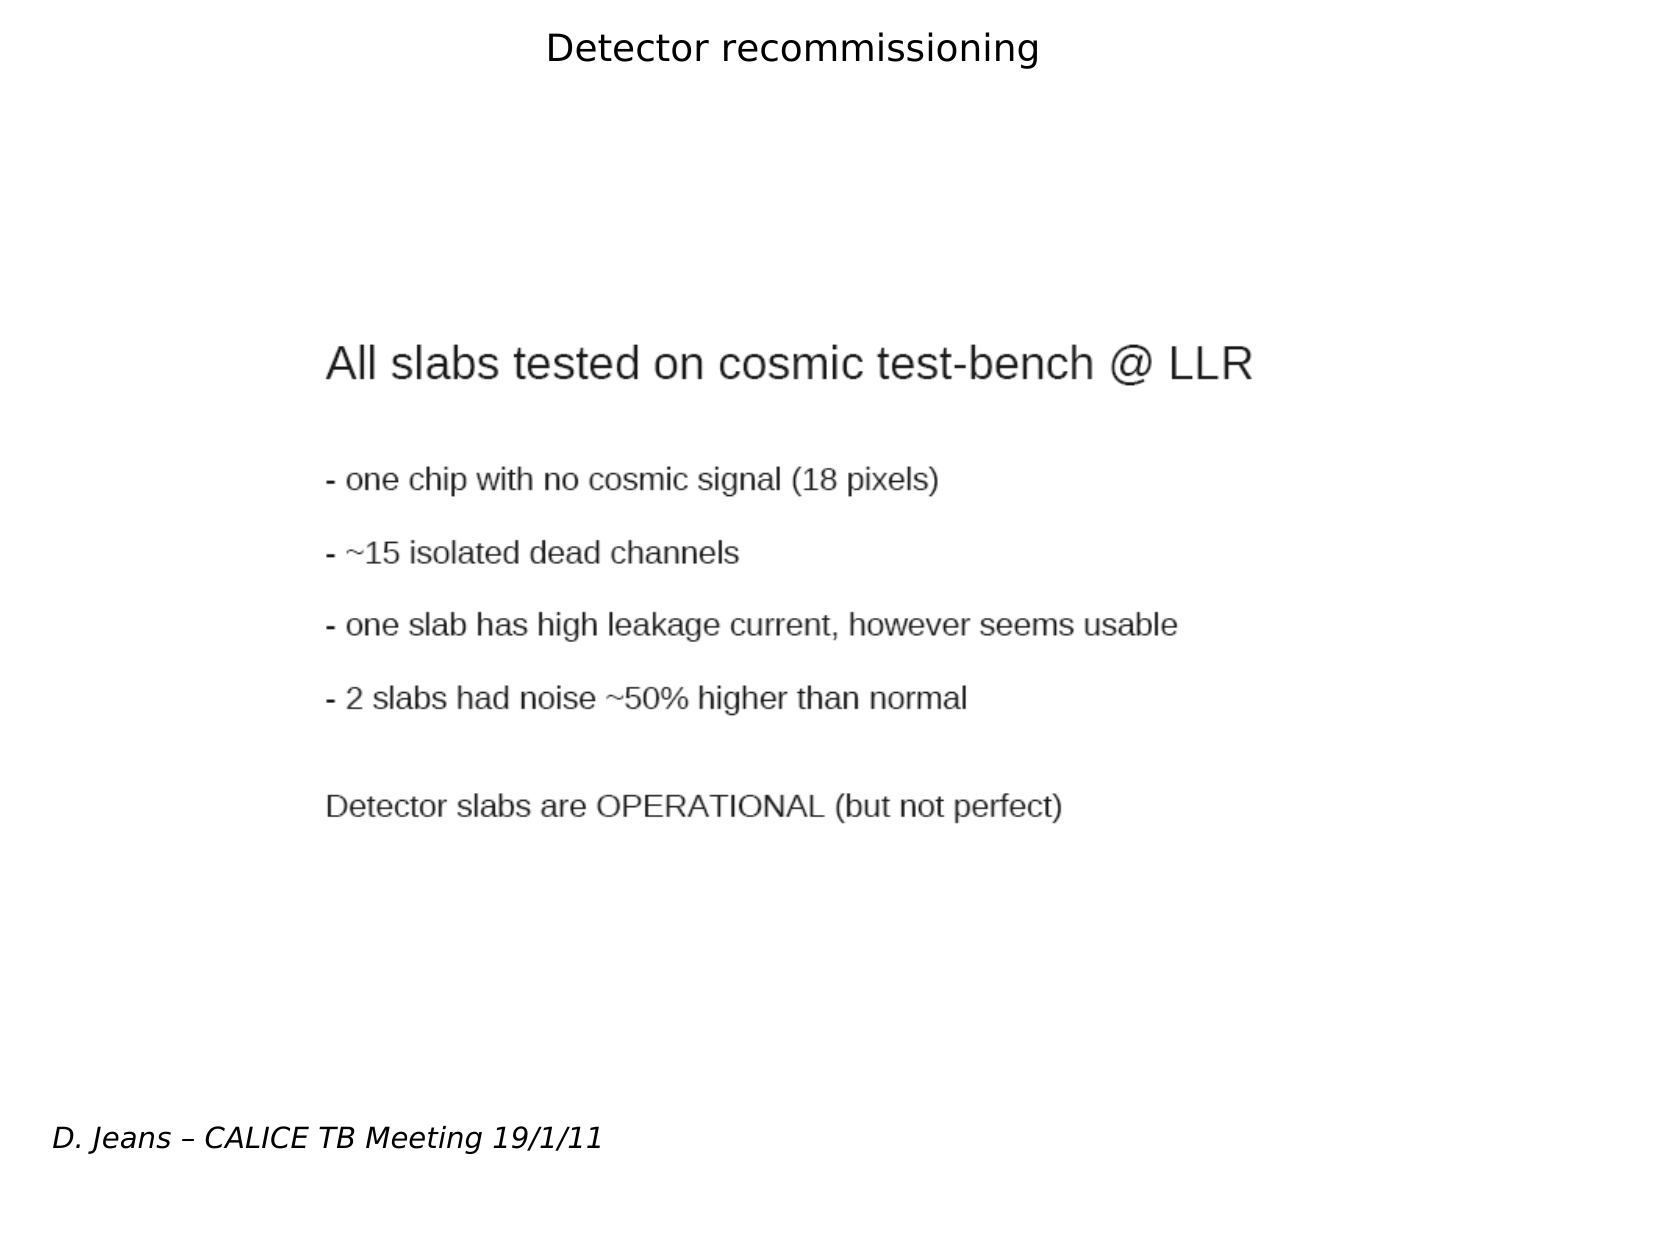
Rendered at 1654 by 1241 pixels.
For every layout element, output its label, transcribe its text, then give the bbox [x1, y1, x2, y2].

text_box Detector recommissioning [530, 19, 1046, 79]
picture [125, 112, 1538, 1061]
text_box D. Jeans – CALICE TB Meeting 19/1/11 [37, 1113, 620, 1163]
